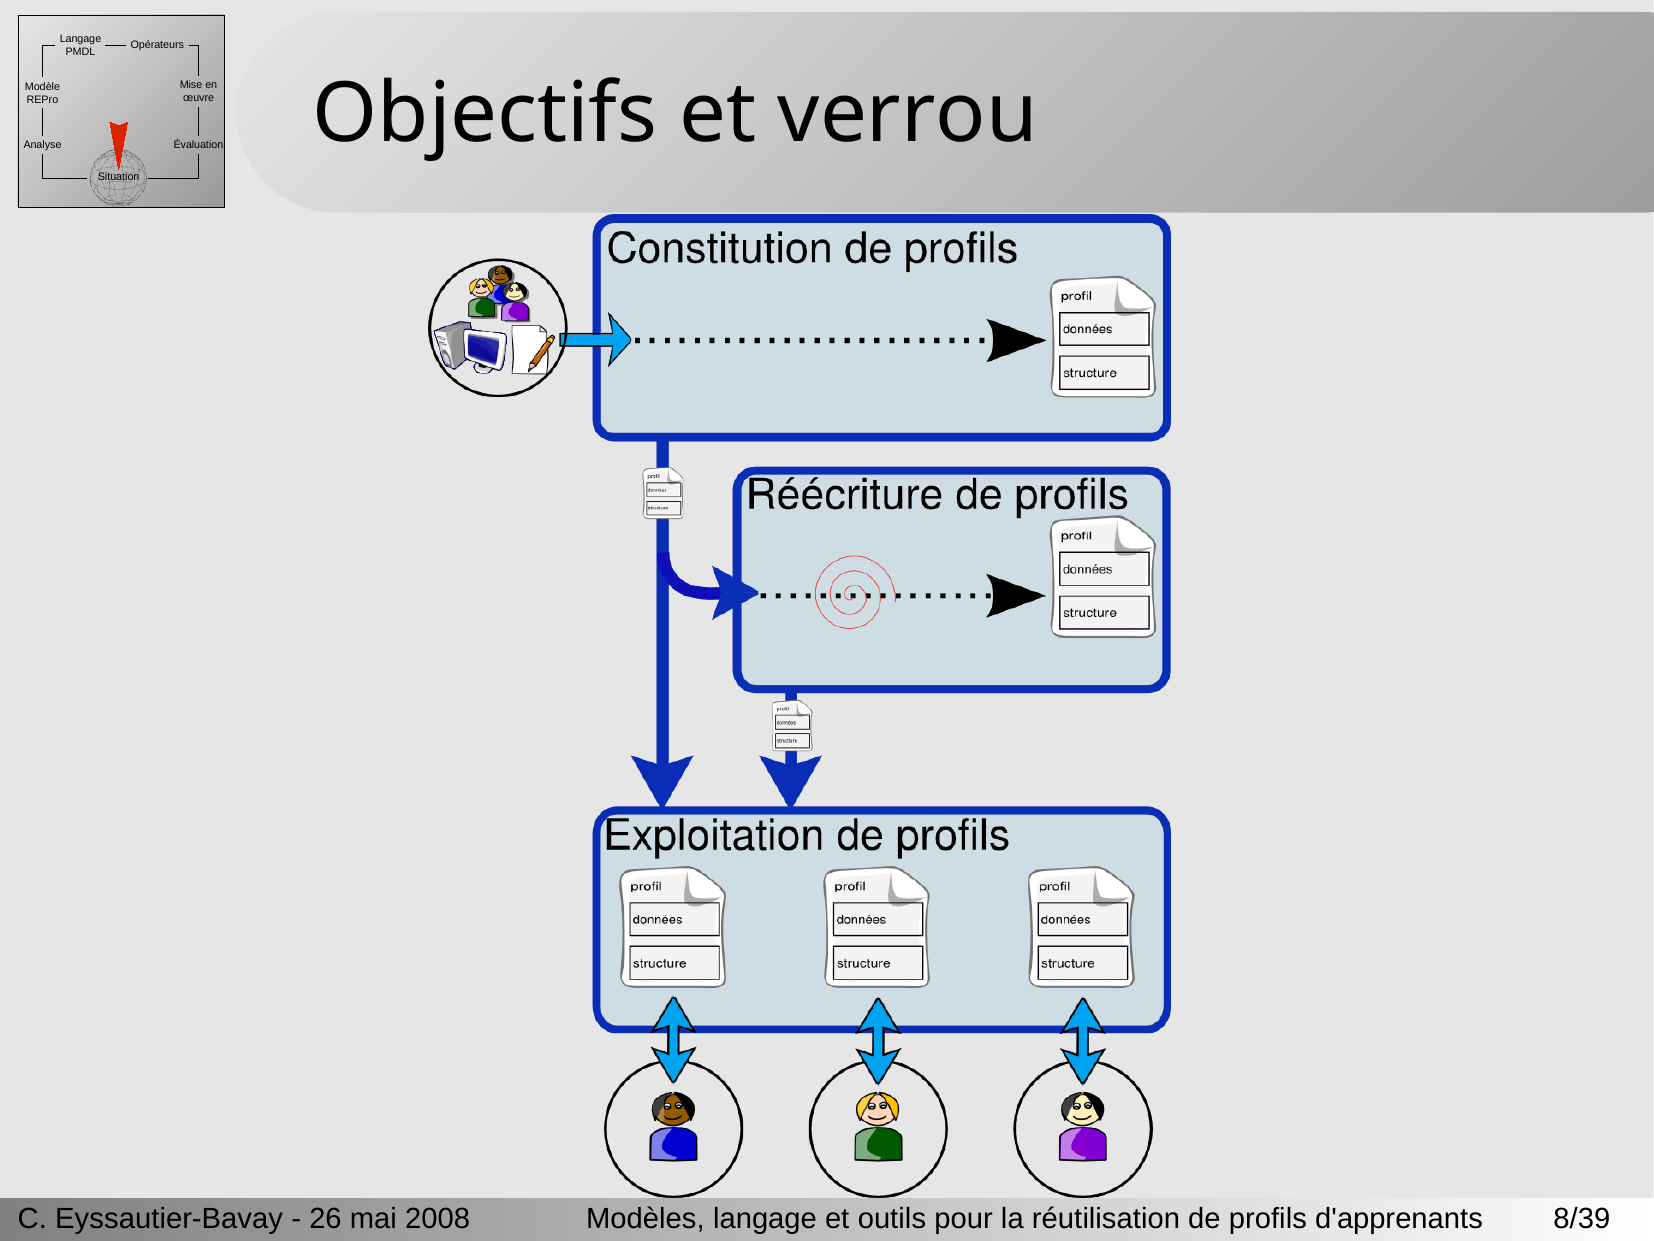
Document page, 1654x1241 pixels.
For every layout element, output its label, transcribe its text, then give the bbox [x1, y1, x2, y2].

text_box [109, 122, 128, 170]
picture [428, 214, 1171, 1198]
chart [12, 13, 227, 213]
title Objectifs et verrou [312, 6, 1654, 214]
